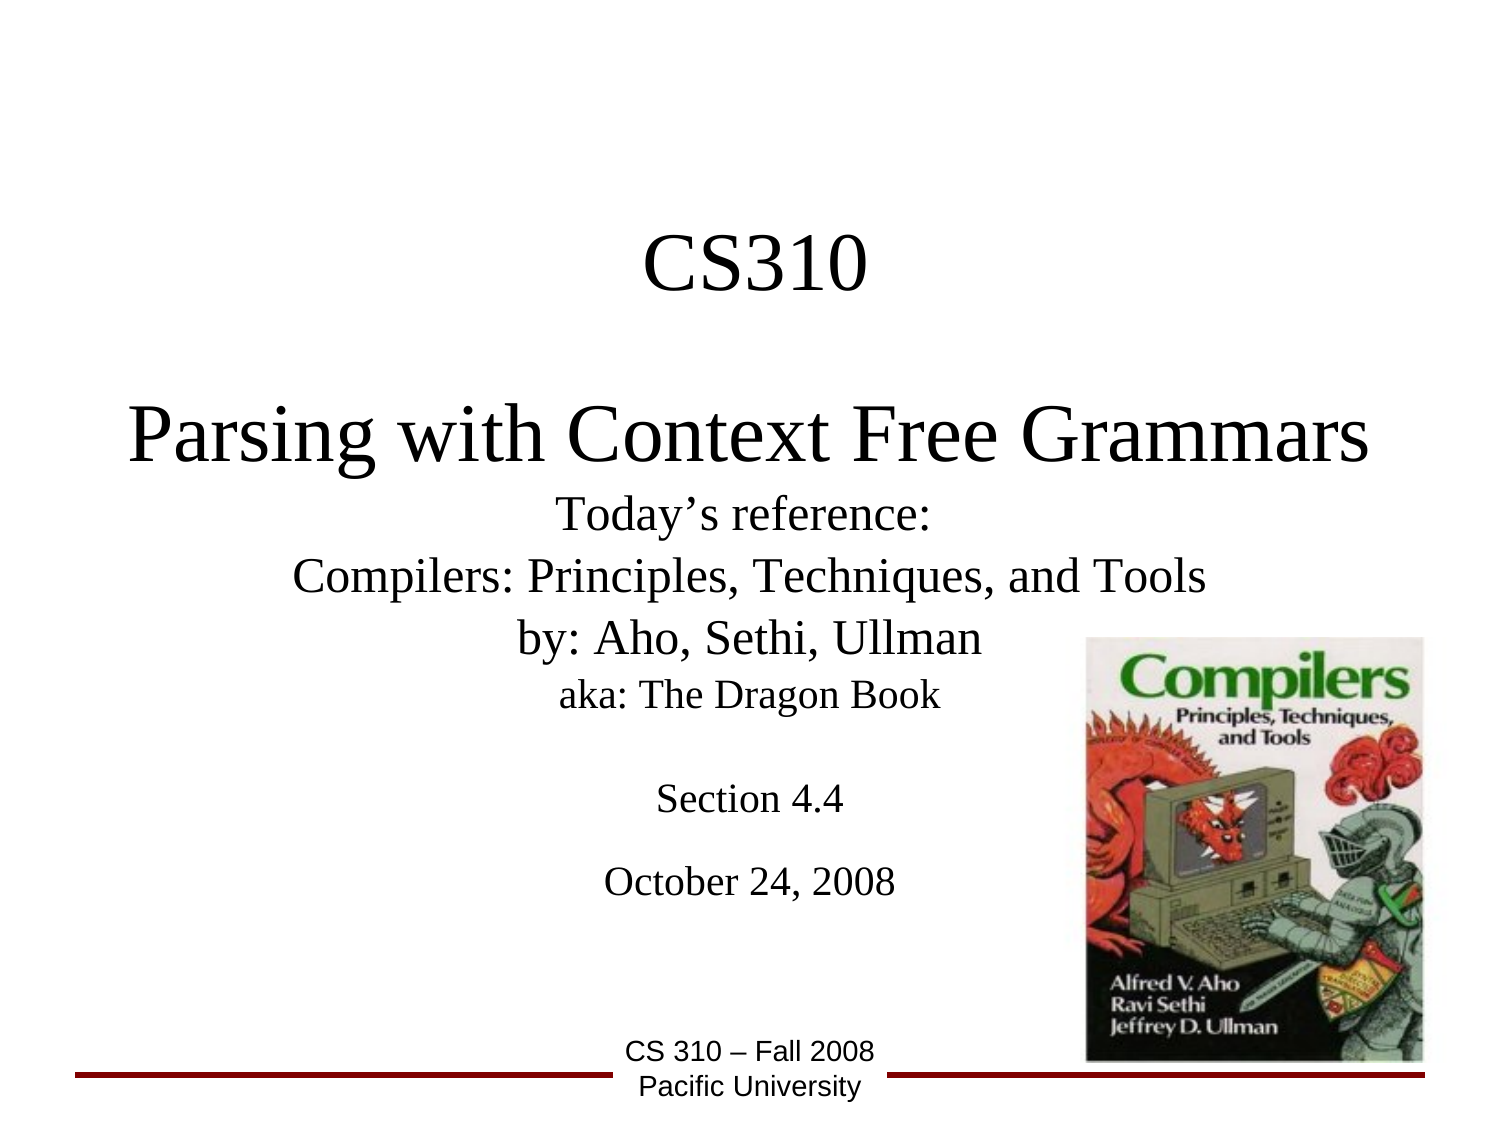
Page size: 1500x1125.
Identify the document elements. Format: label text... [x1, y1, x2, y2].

title CS310 [125, 87, 1388, 387]
subtitle Parsing with Context Free Grammars Today’s reference: Compilers: Principles, Techniques, and Tools by: Aho, Sethi, Ullman aka: The Dragon Book Section 4.4 October 24, 2008 [99, 387, 1401, 1000]
picture [1037, 637, 1476, 1063]
